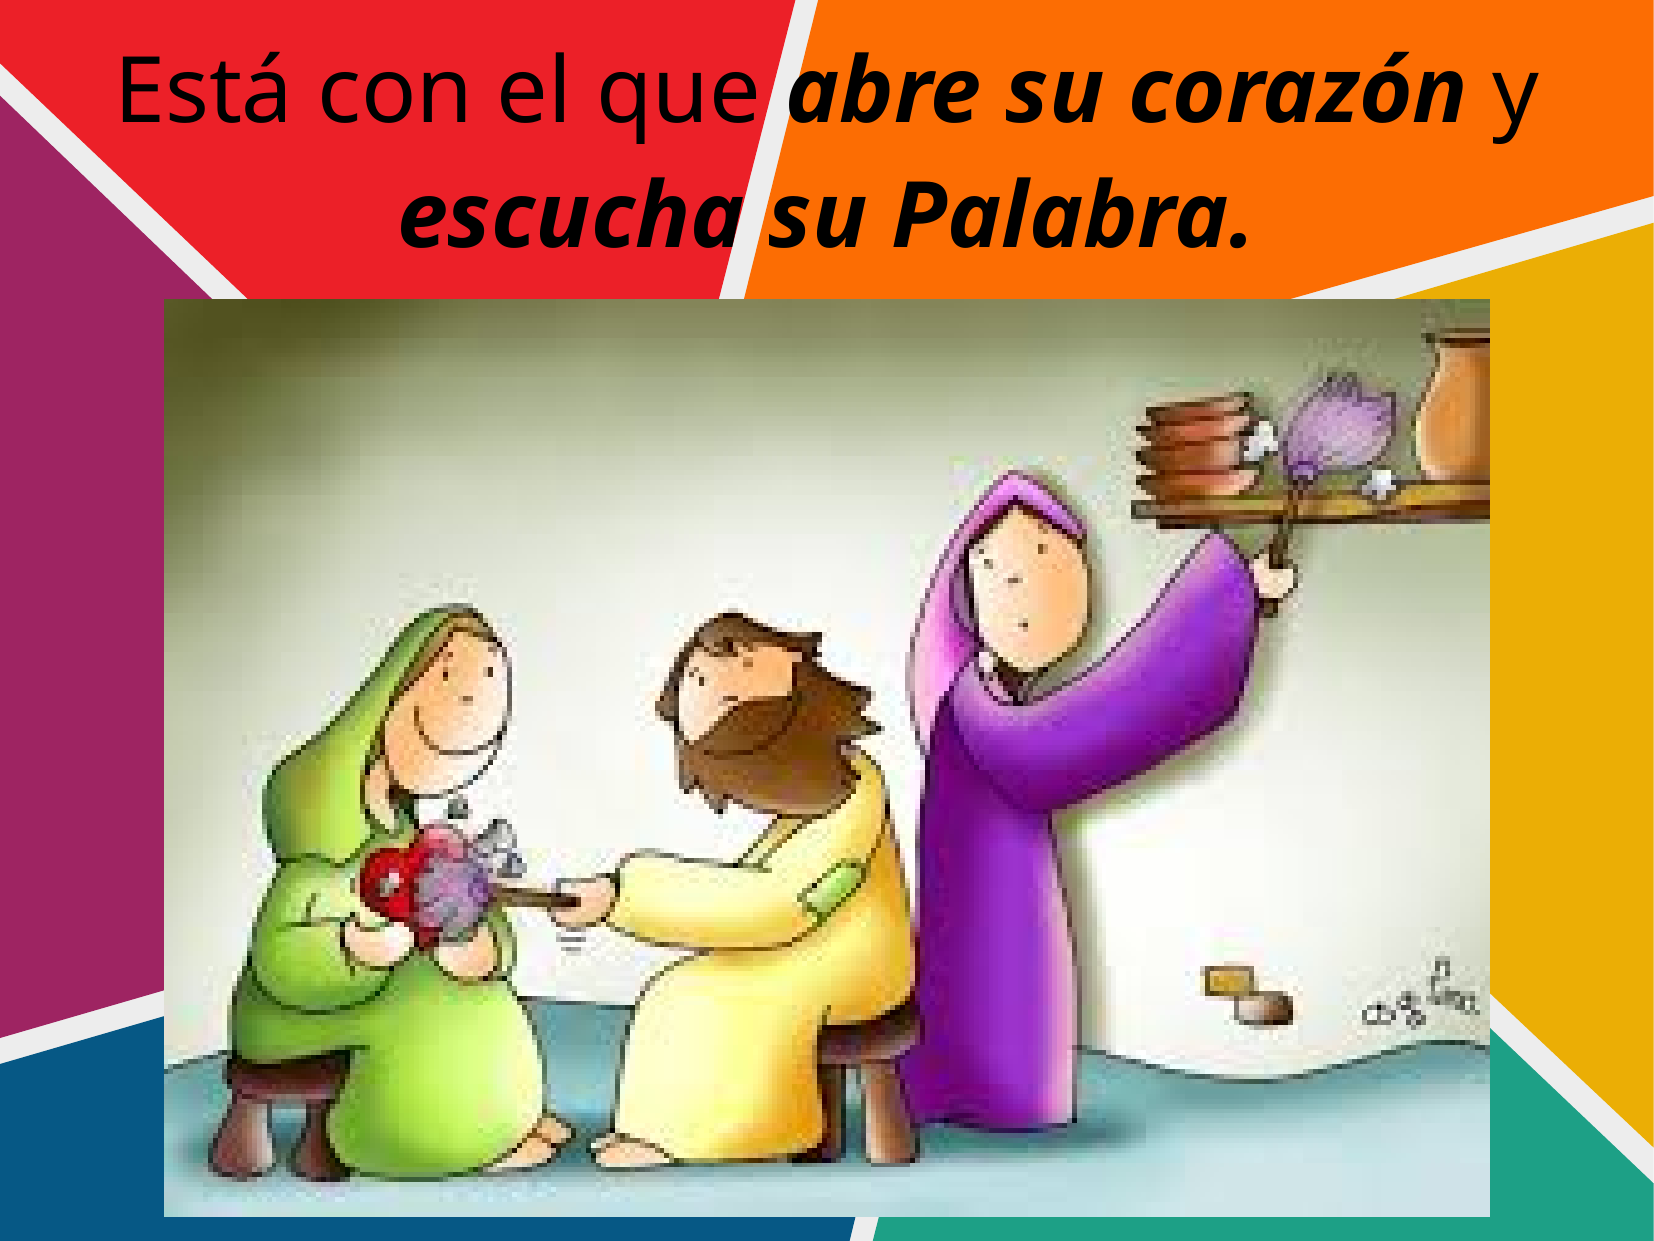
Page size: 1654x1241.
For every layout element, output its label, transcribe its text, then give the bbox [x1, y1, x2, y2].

picture [164, 299, 1490, 1217]
title Está con el que abre su corazón y escucha su Palabra. [82, 21, 1571, 278]
